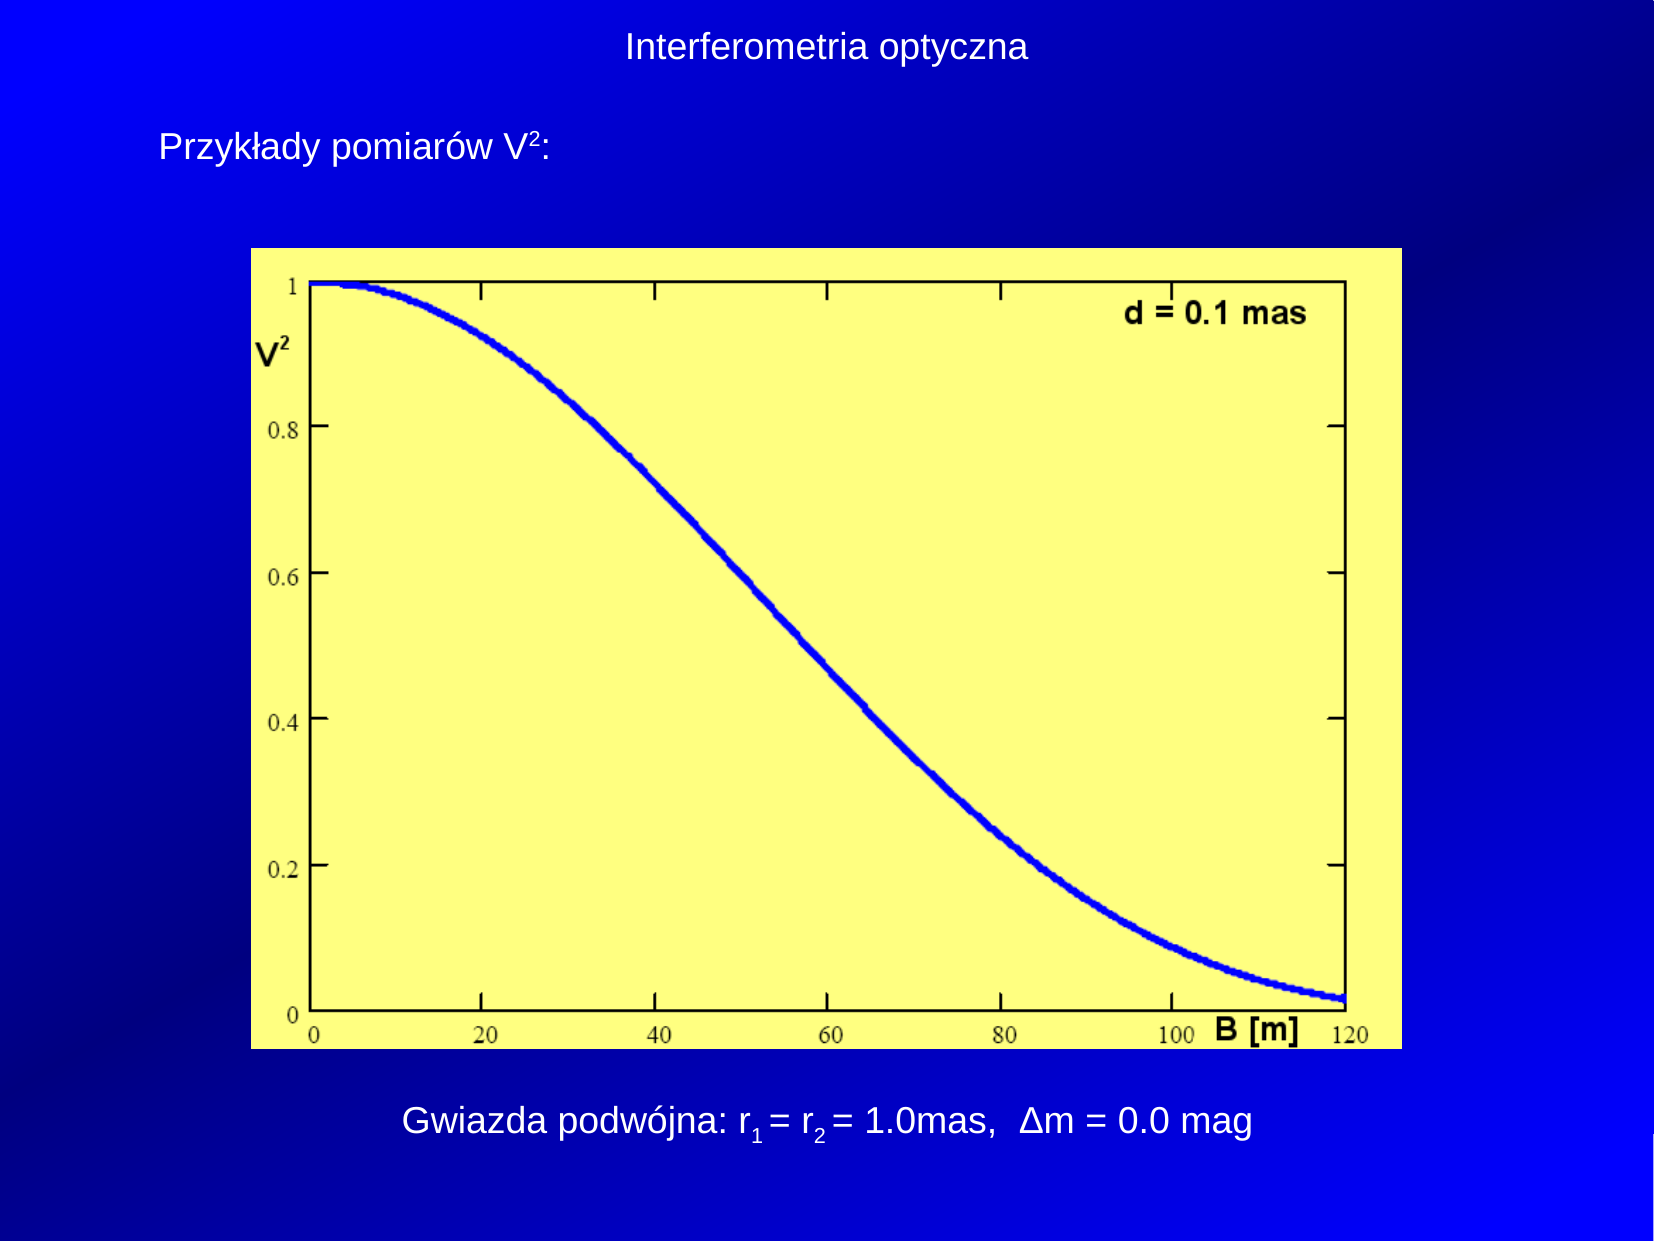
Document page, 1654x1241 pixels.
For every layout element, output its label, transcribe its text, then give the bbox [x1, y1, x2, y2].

text_box Przykłady pomiarów V2: [143, 118, 566, 177]
text_box Interferometria optyczna [610, 18, 1044, 76]
picture [251, 248, 1402, 1049]
text_box Gwiazda podwójna: r1 = r2 = 1.0mas, Δm = 0.0 mag [386, 1092, 1269, 1156]
